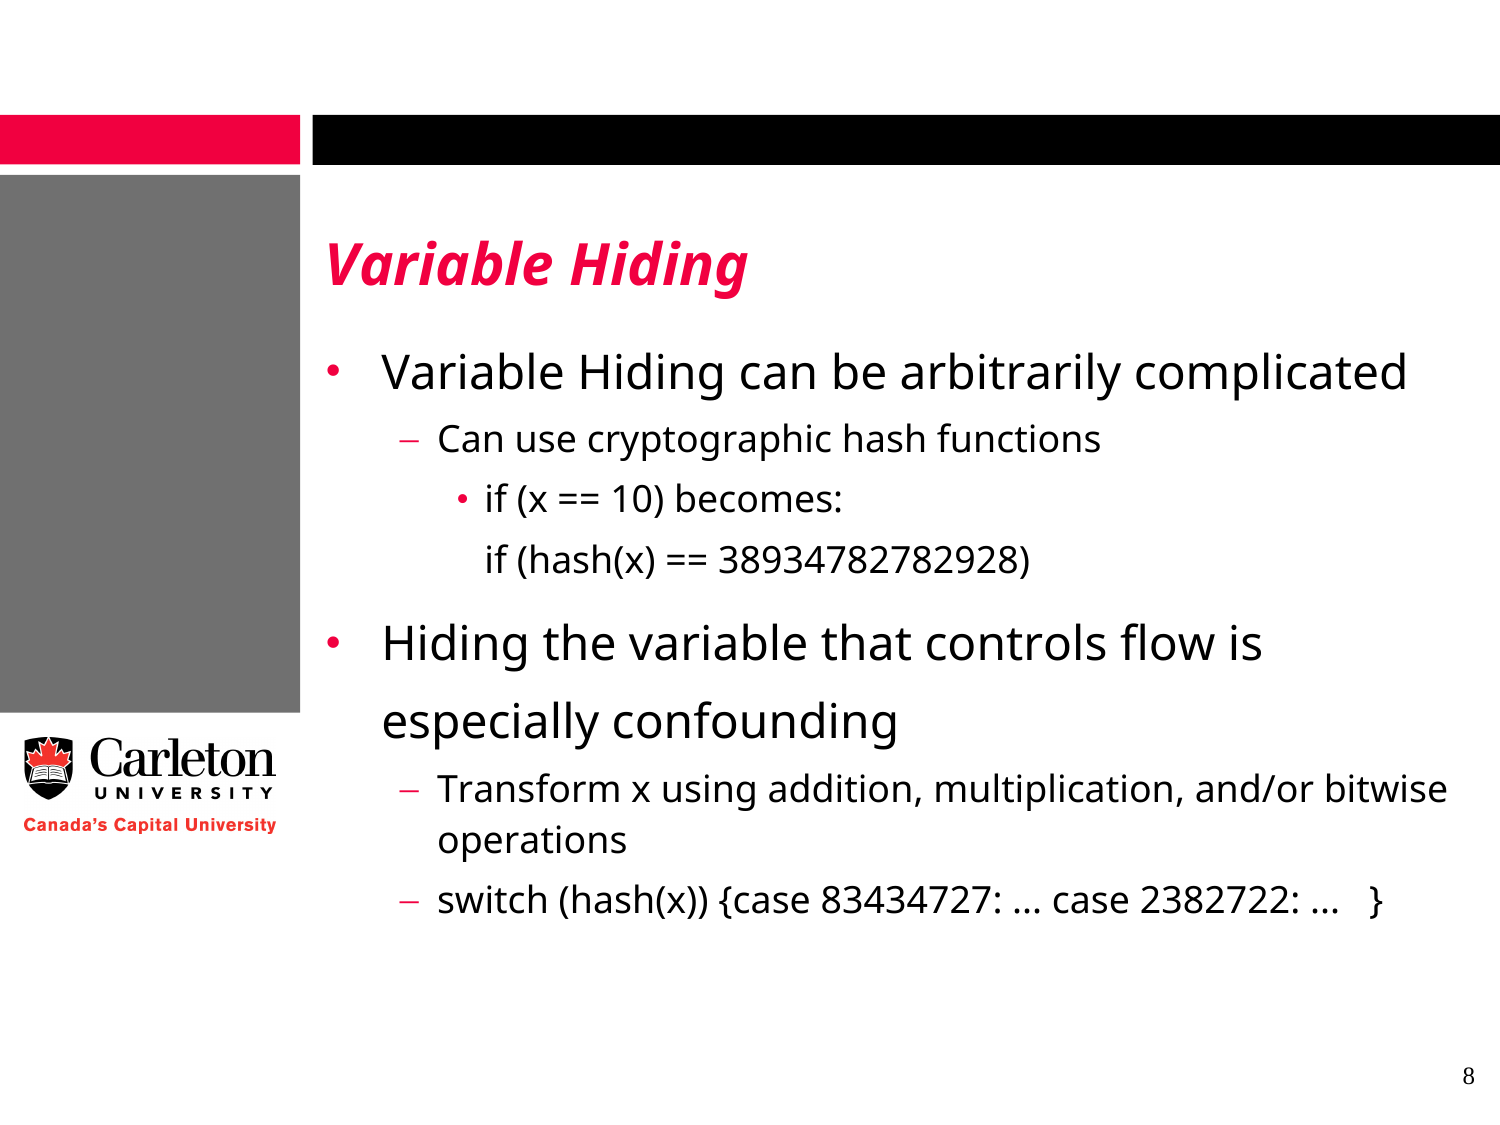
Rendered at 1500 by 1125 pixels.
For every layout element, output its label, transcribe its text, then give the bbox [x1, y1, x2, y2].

picture [24, 737, 276, 834]
title Variable Hiding [324, 194, 1450, 324]
list Variable Hiding can be arbitrarily complicated Can use cryptographic hash functions if (x == 10) becomes: if (hash(x) == 38934782782928) Hiding the variable that controls flow is especially confounding Transform x using addition, multiplication, and/or bitwise operations switch (hash(x)) {case 83434727: ... case 2382722: ... } [324, 324, 1450, 1053]
